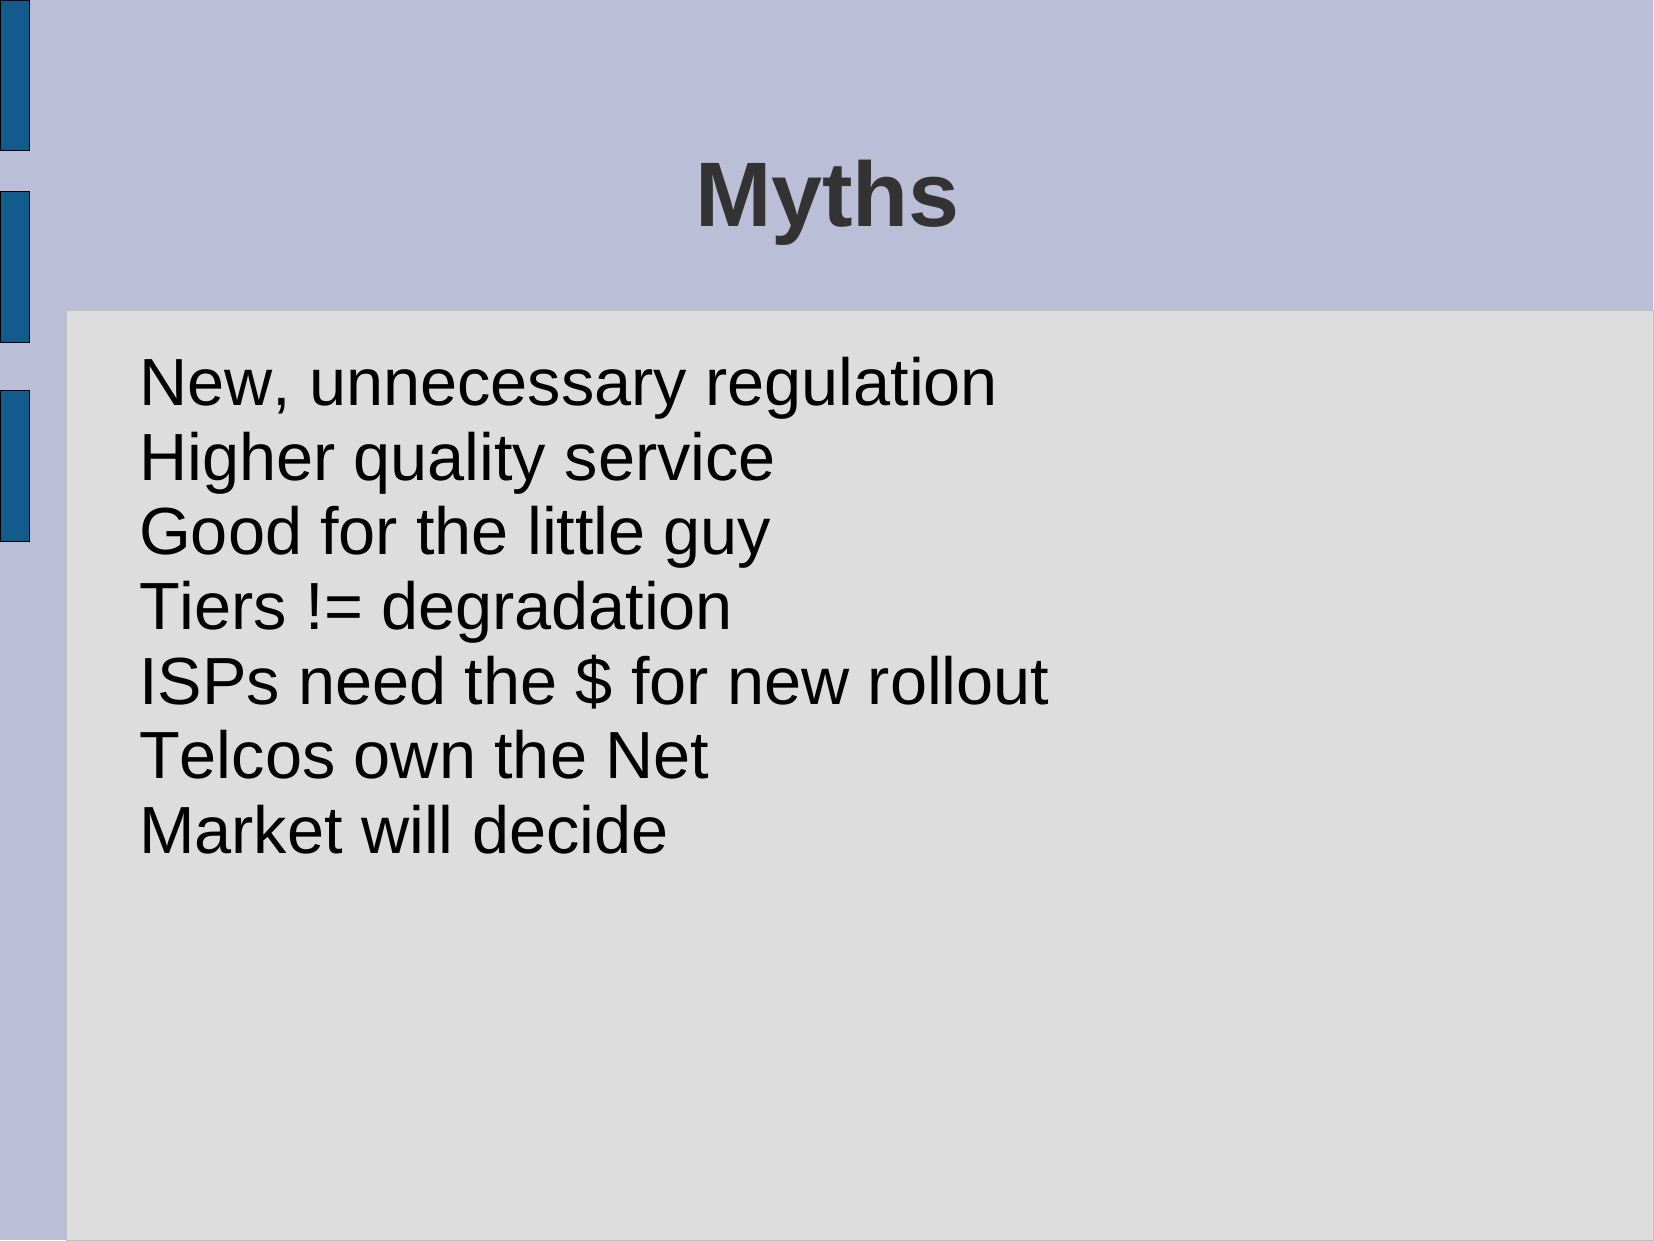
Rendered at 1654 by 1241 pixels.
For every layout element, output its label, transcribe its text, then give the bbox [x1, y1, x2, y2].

list New, unnecessary regulation Higher quality service Good for the little guy Tiers != degradation ISPs need the $ for new rollout Telcos own the Net Market will decide [121, 344, 1534, 1127]
title Myths [121, 91, 1534, 299]
